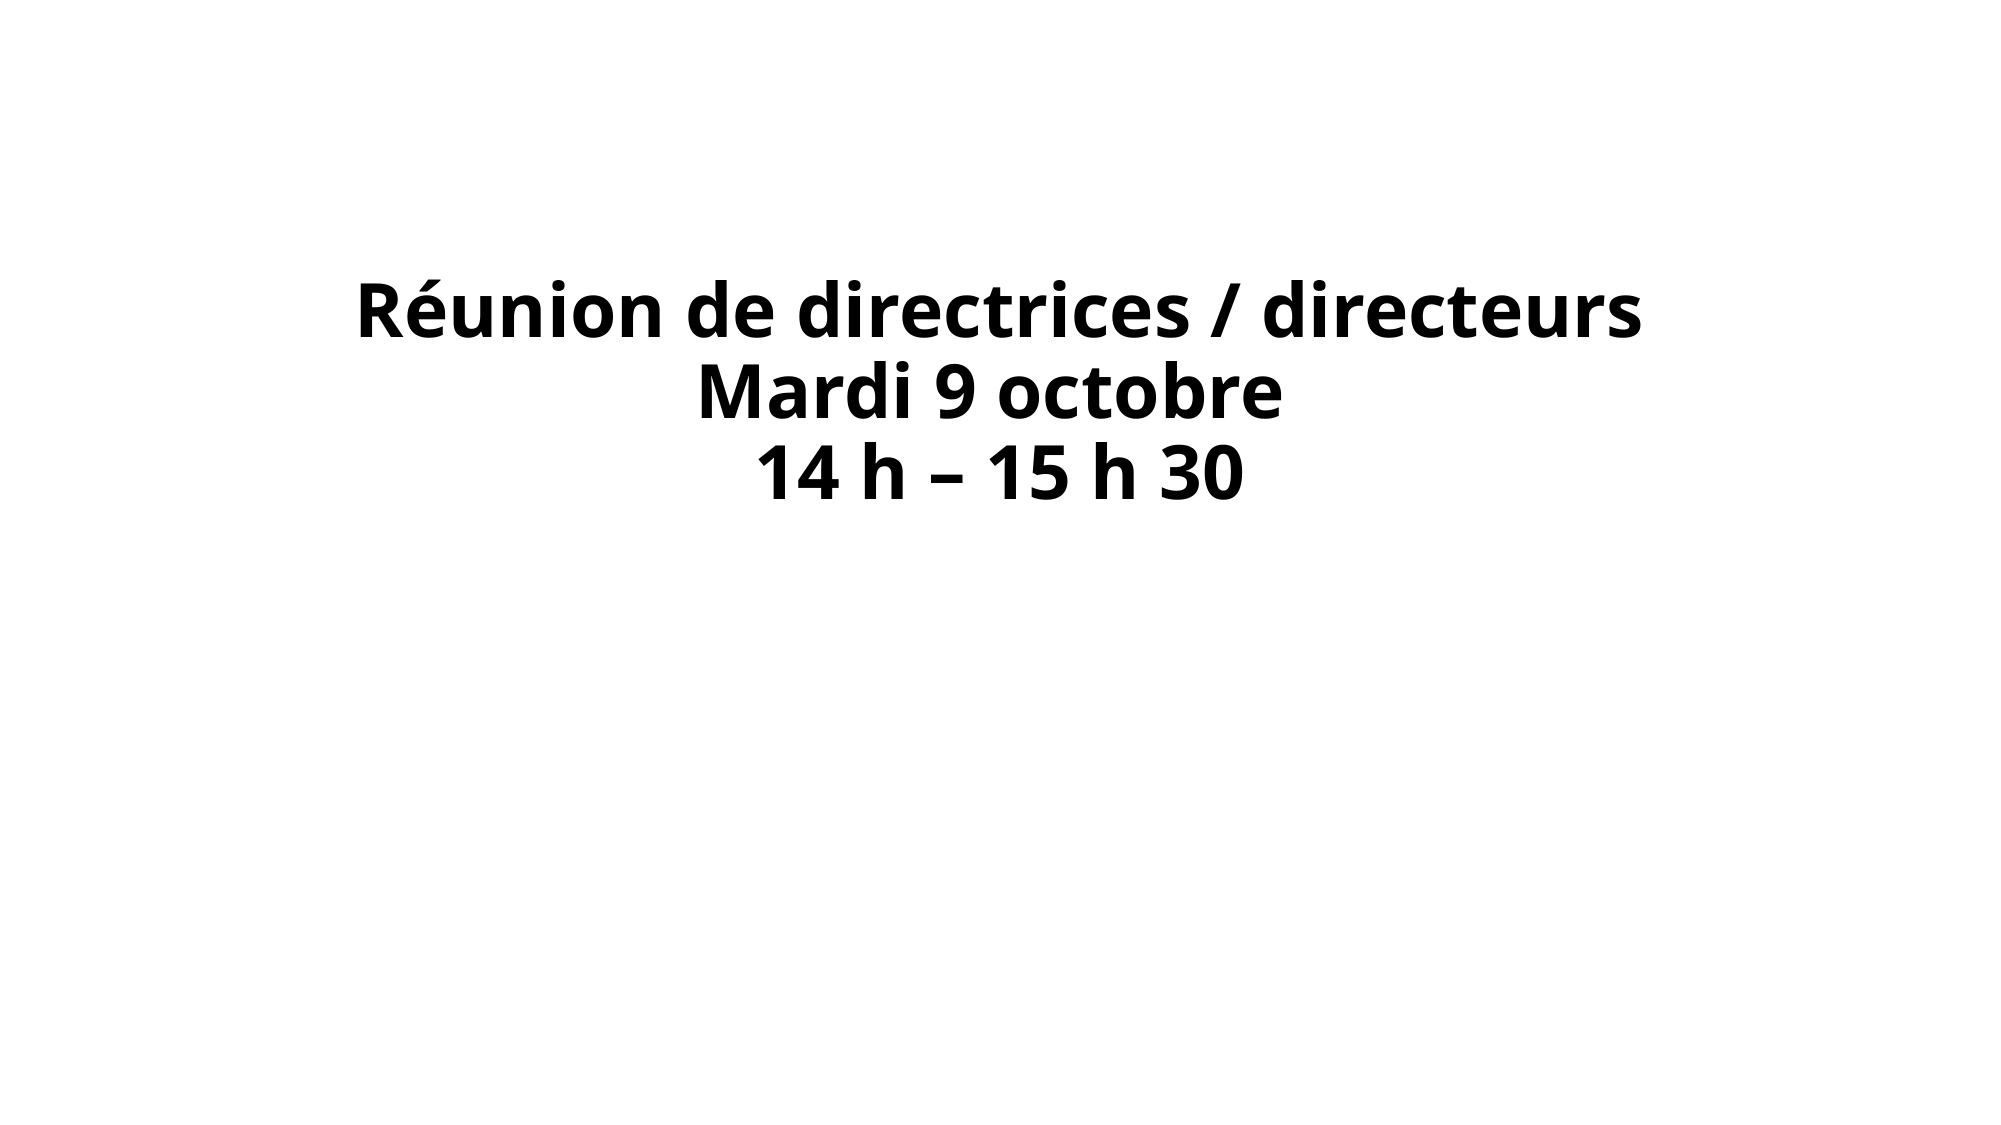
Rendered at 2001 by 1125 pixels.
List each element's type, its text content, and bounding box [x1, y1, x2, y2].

title Réunion de directrices / directeurs Mardi 9 octobre 14 h – 15 h 30 [137, 59, 1863, 729]
